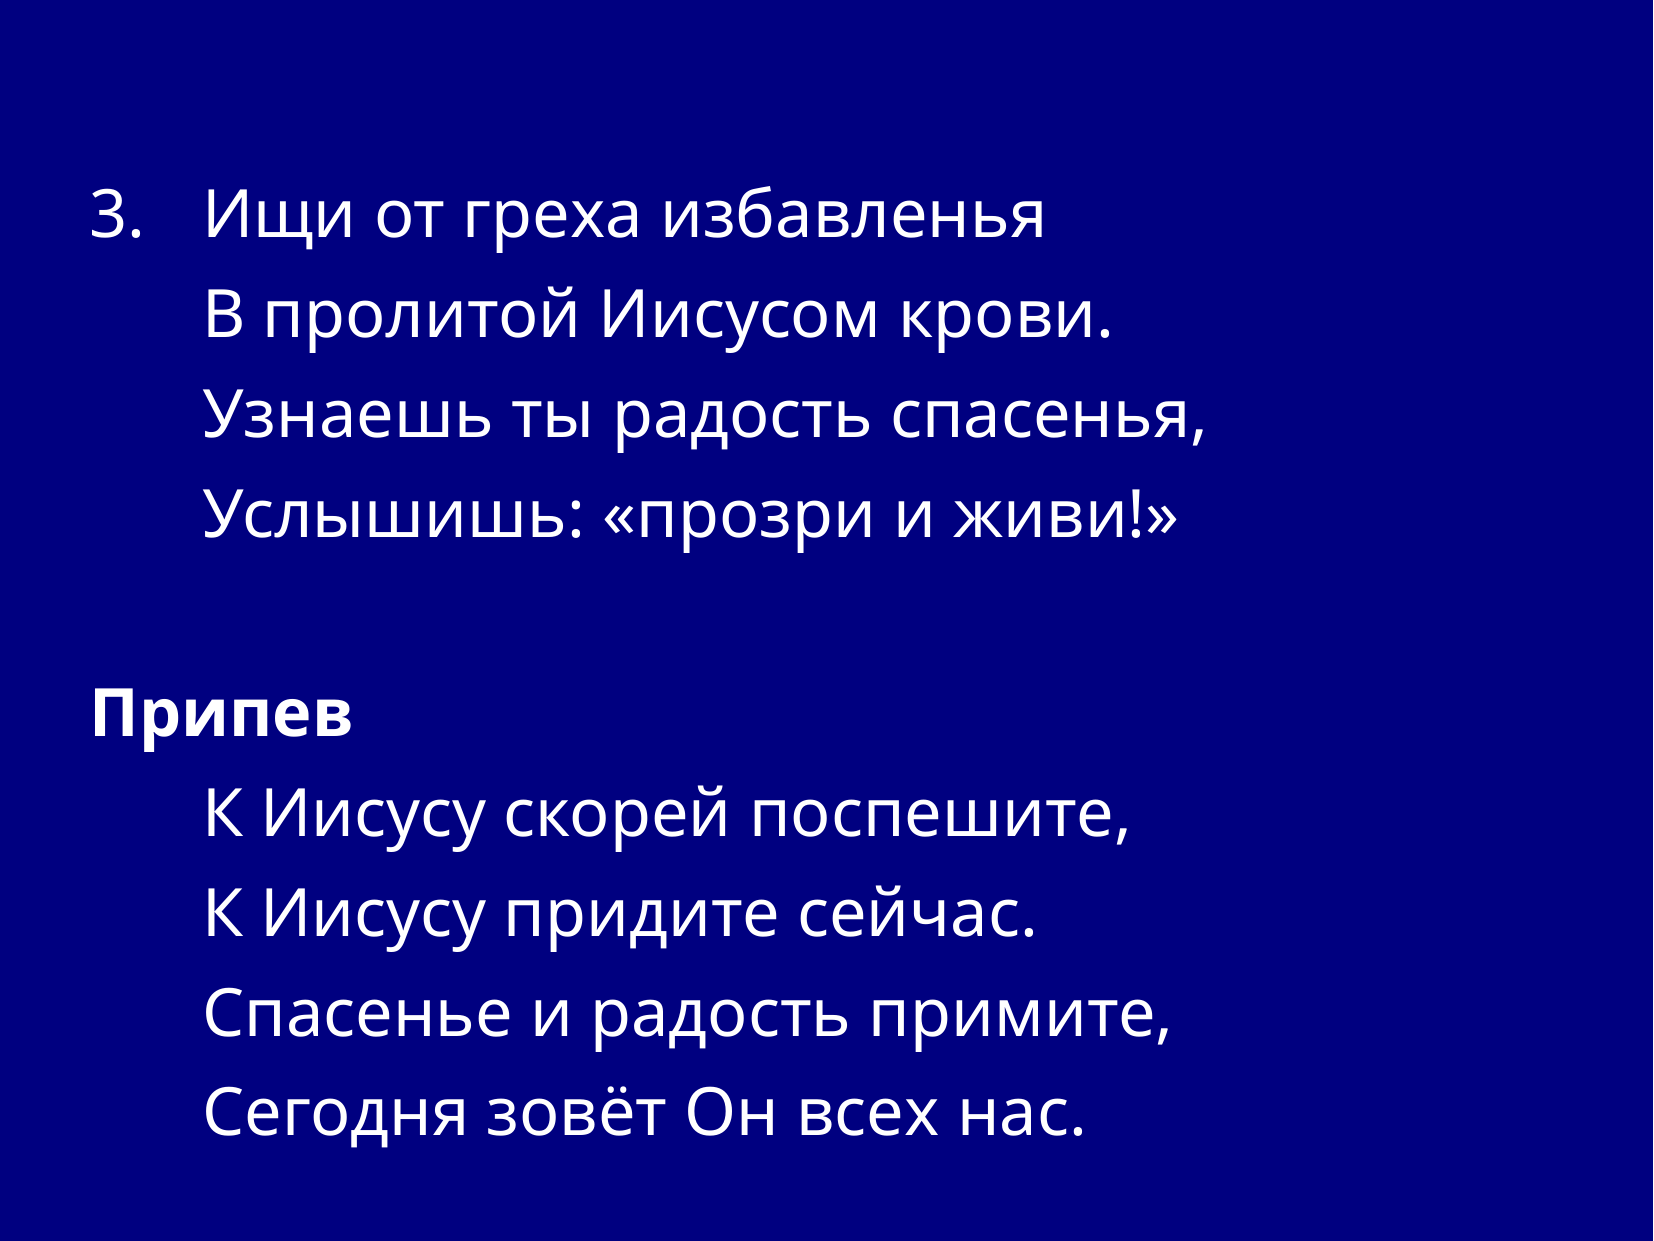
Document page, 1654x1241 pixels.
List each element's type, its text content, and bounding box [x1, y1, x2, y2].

text_box 3. Ищи от греха избавленья В пролитой Иисусом крови. Узнаешь ты радость спасенья, Услышишь: «прозри и живи!» Припев К Иисусу скорей поспешите, К Иисусу придите сейчас. Спасенье и радость примите, Сегодня зовёт Он всех нас. [75, 150, 1576, 1163]
